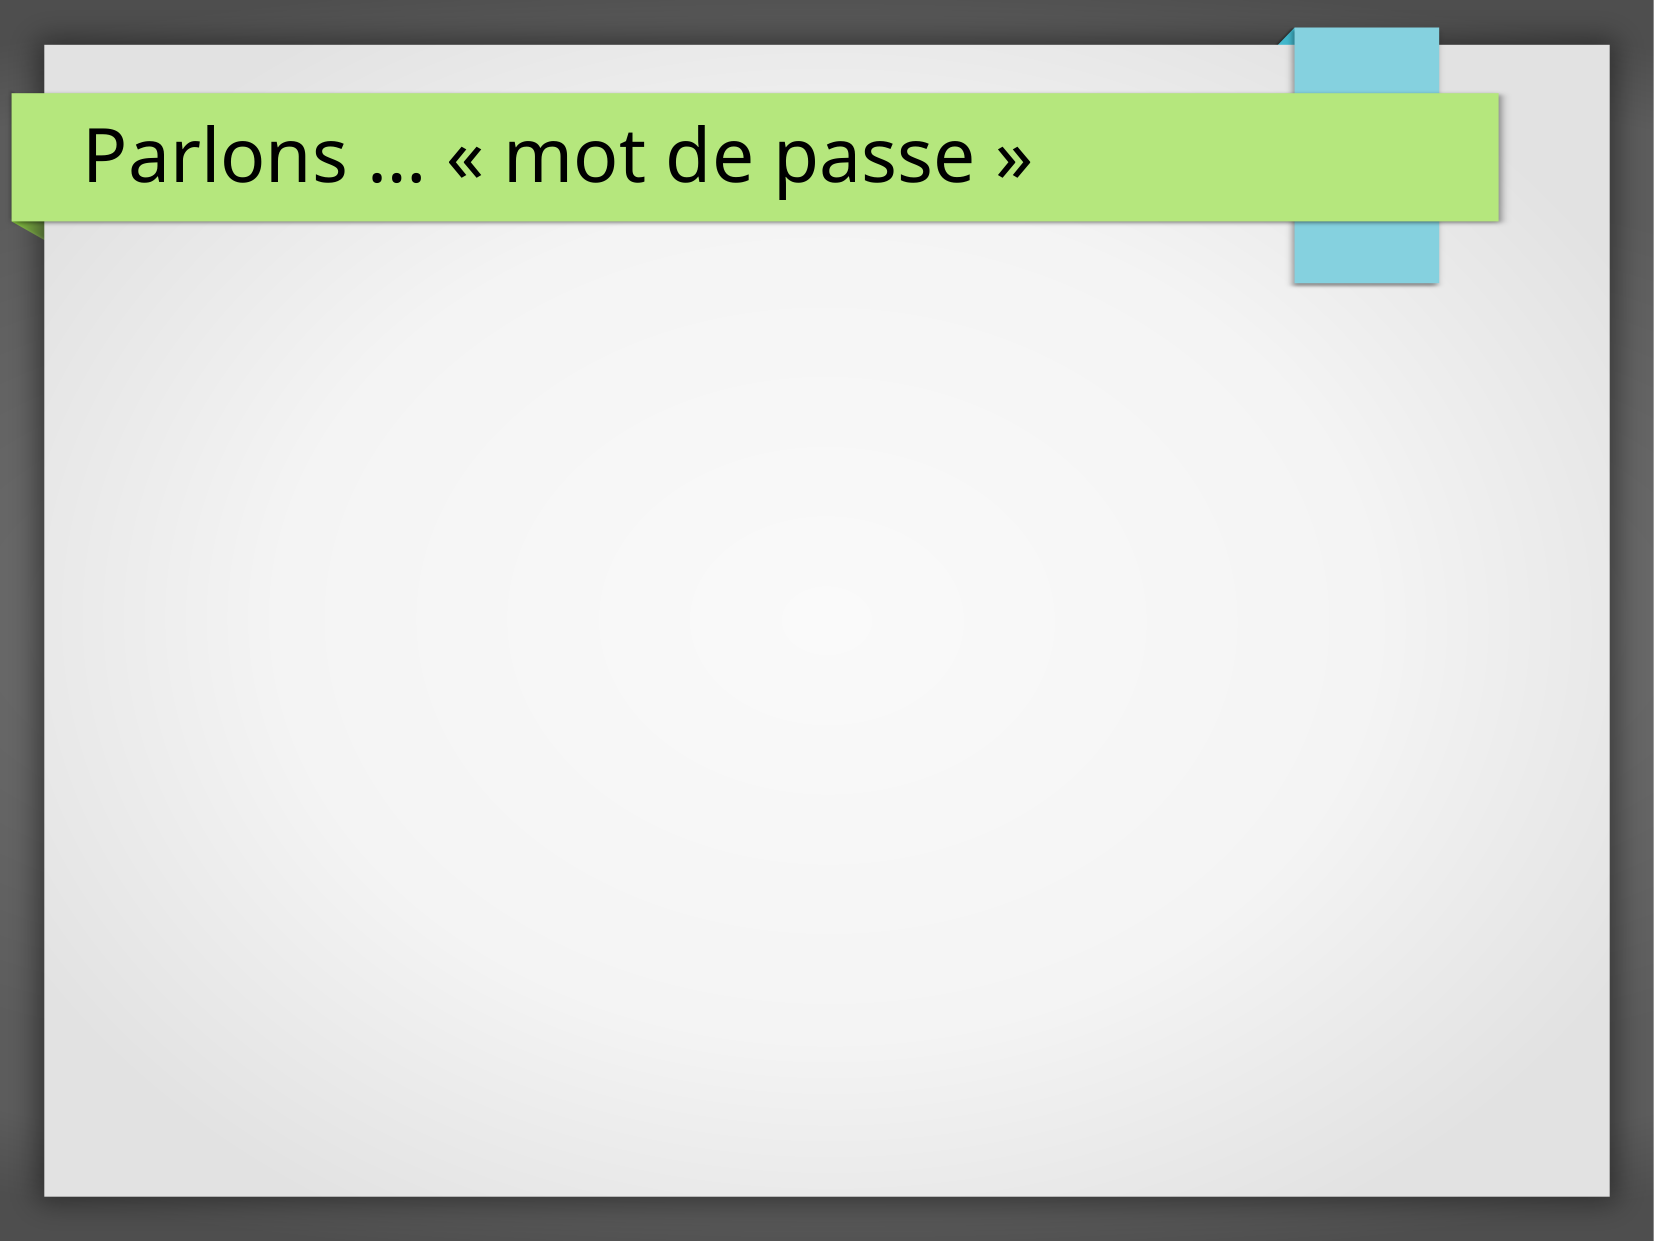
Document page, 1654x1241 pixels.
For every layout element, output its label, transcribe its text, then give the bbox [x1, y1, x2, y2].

picture [0, 0, 1654, 1241]
title Parlons … « mot de passe » [82, 94, 1264, 213]
